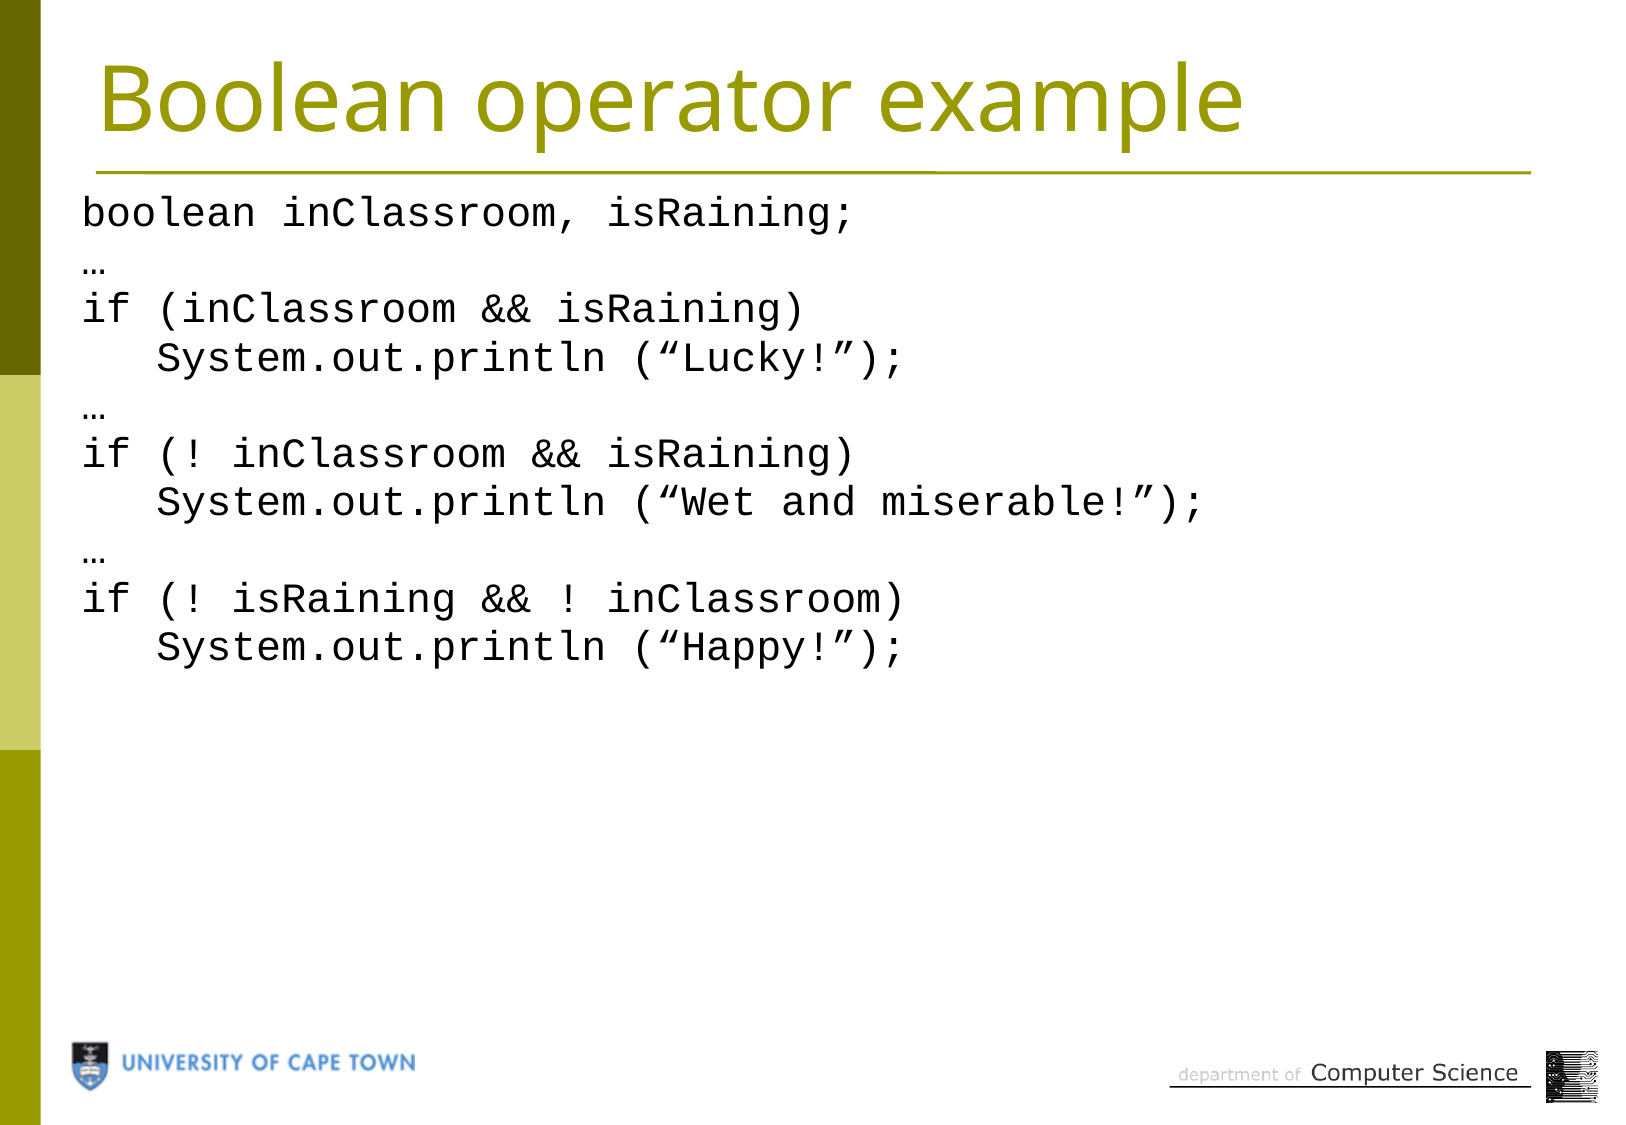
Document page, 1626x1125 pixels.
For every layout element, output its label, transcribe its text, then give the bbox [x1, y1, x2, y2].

title Boolean operator example [81, 21, 1543, 180]
picture [1169, 1043, 1532, 1091]
list boolean inClassroom, isRaining; … if (inClassroom && isRaining) System.out.println (“Lucky!”); … if (! inClassroom && isRaining) System.out.println (“Wet and miserable!”); … if (! isRaining && ! inClassroom) System.out.println (“Happy!”); [81, 196, 1543, 1005]
picture [61, 1024, 415, 1103]
picture [1546, 1051, 1598, 1103]
